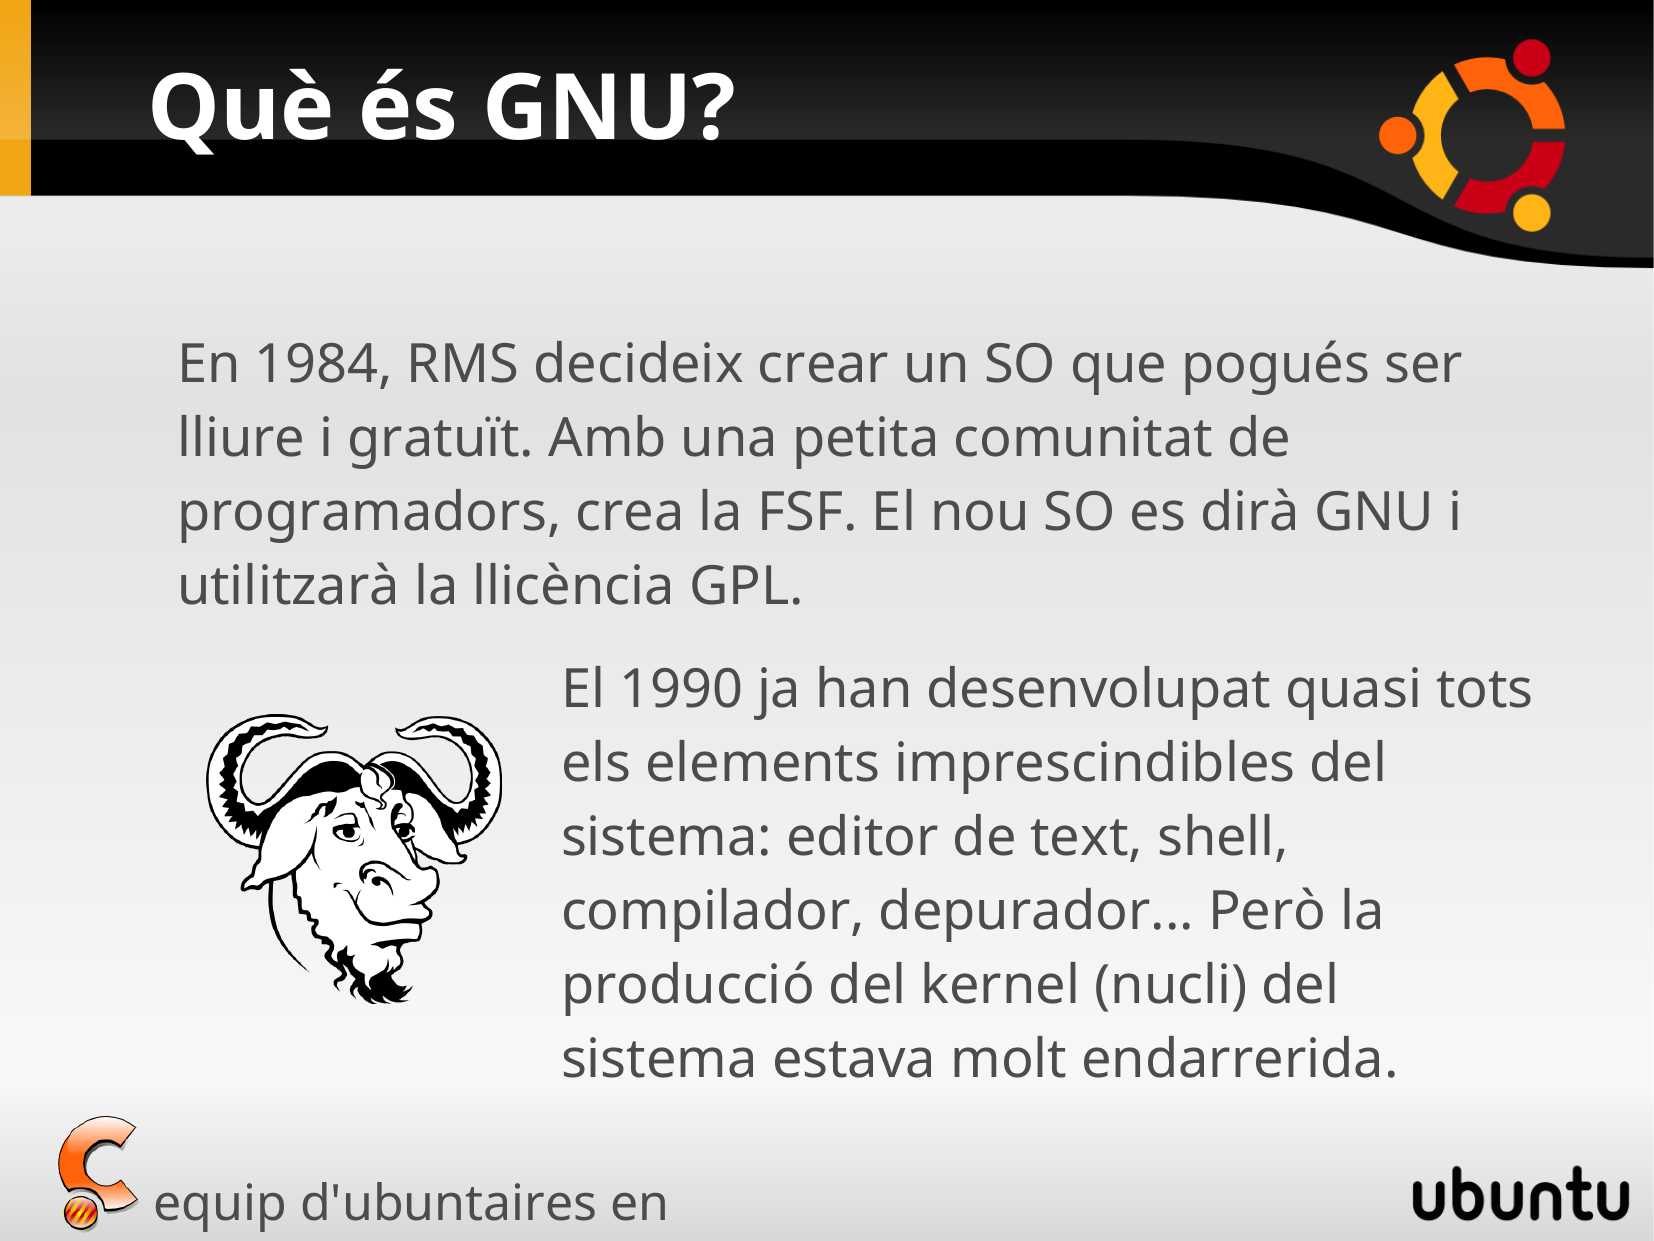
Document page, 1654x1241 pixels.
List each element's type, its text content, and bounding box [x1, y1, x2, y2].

text_box En 1984, RMS decideix crear un SO que pogués ser lliure i gratuït. Amb una petita comunitat de programadors, crea la FSF. El nou SO es dirà GNU i utilitzarà la llicència GPL. [177, 324, 1536, 621]
text_box El 1990 ja han desenvolupat quasi tots els elements imprescindibles del sistema: editor de text, shell, compilador, depurador... Però la producció del kernel (nucli) del sistema estava molt endarrerida. [561, 649, 1536, 1093]
picture [0, 0, 1654, 1241]
title Què és GNU? [0, 0, 1359, 208]
